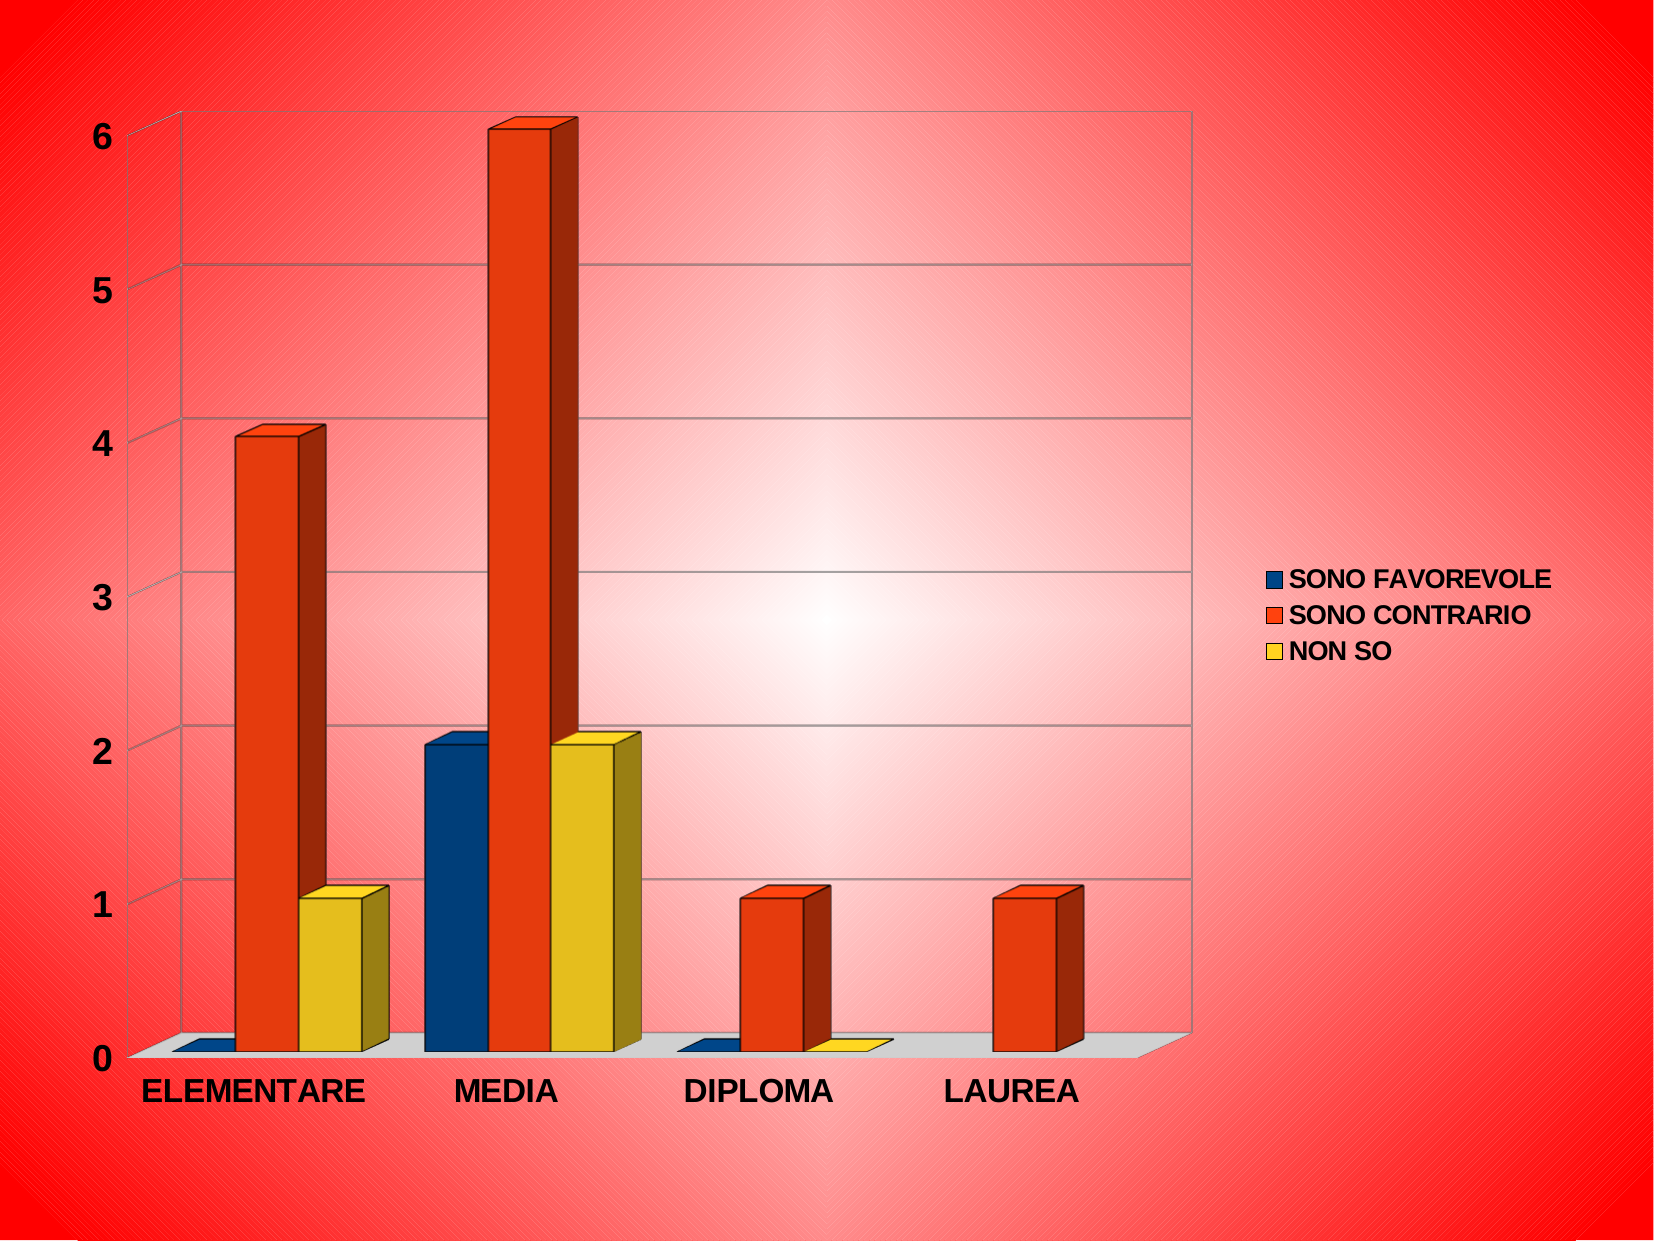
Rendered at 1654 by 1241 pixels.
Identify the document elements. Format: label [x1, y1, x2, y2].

chart [55, 90, 1582, 1152]
